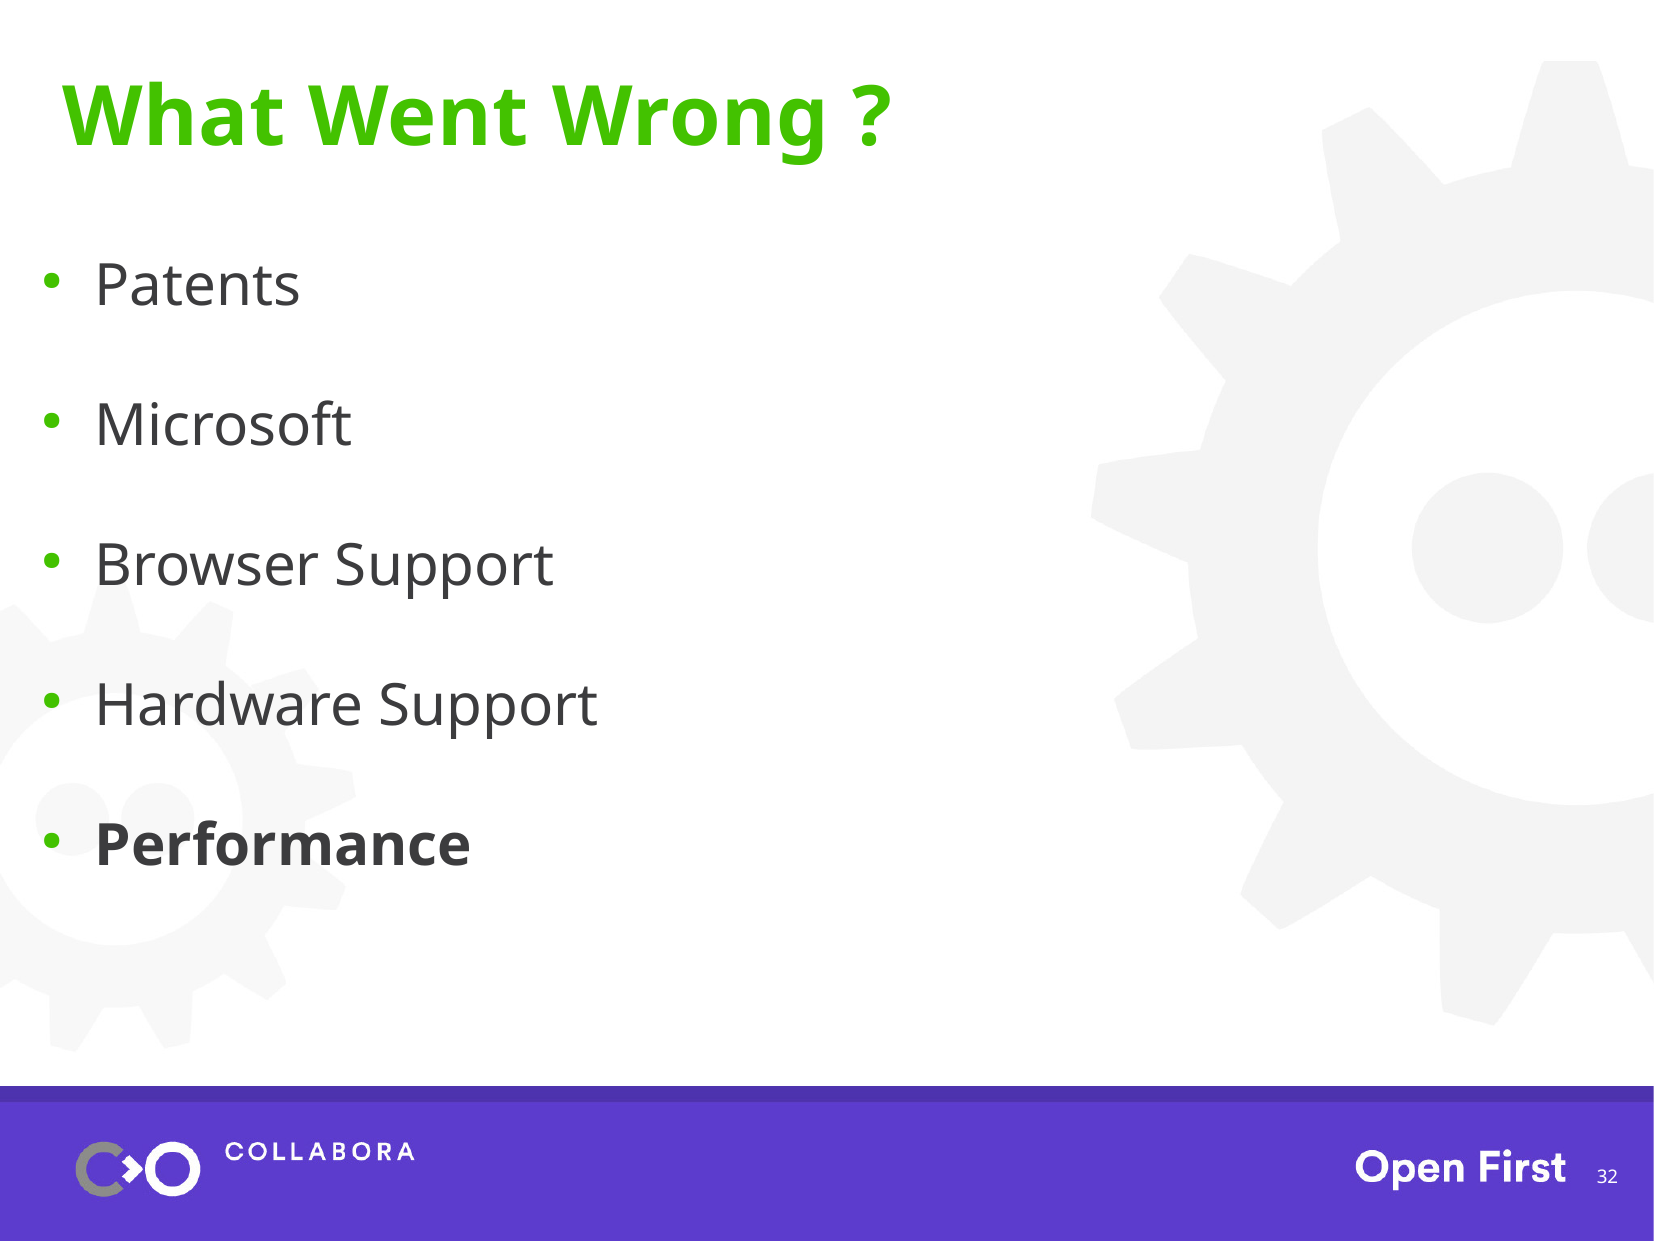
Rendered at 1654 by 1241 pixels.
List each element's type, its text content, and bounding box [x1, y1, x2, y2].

title What Went Wrong ? [62, 62, 1638, 138]
list Patents Microsoft Browser Support Hardware Support Performance [23, 177, 1595, 1016]
picture [0, 0, 1654, 1241]
